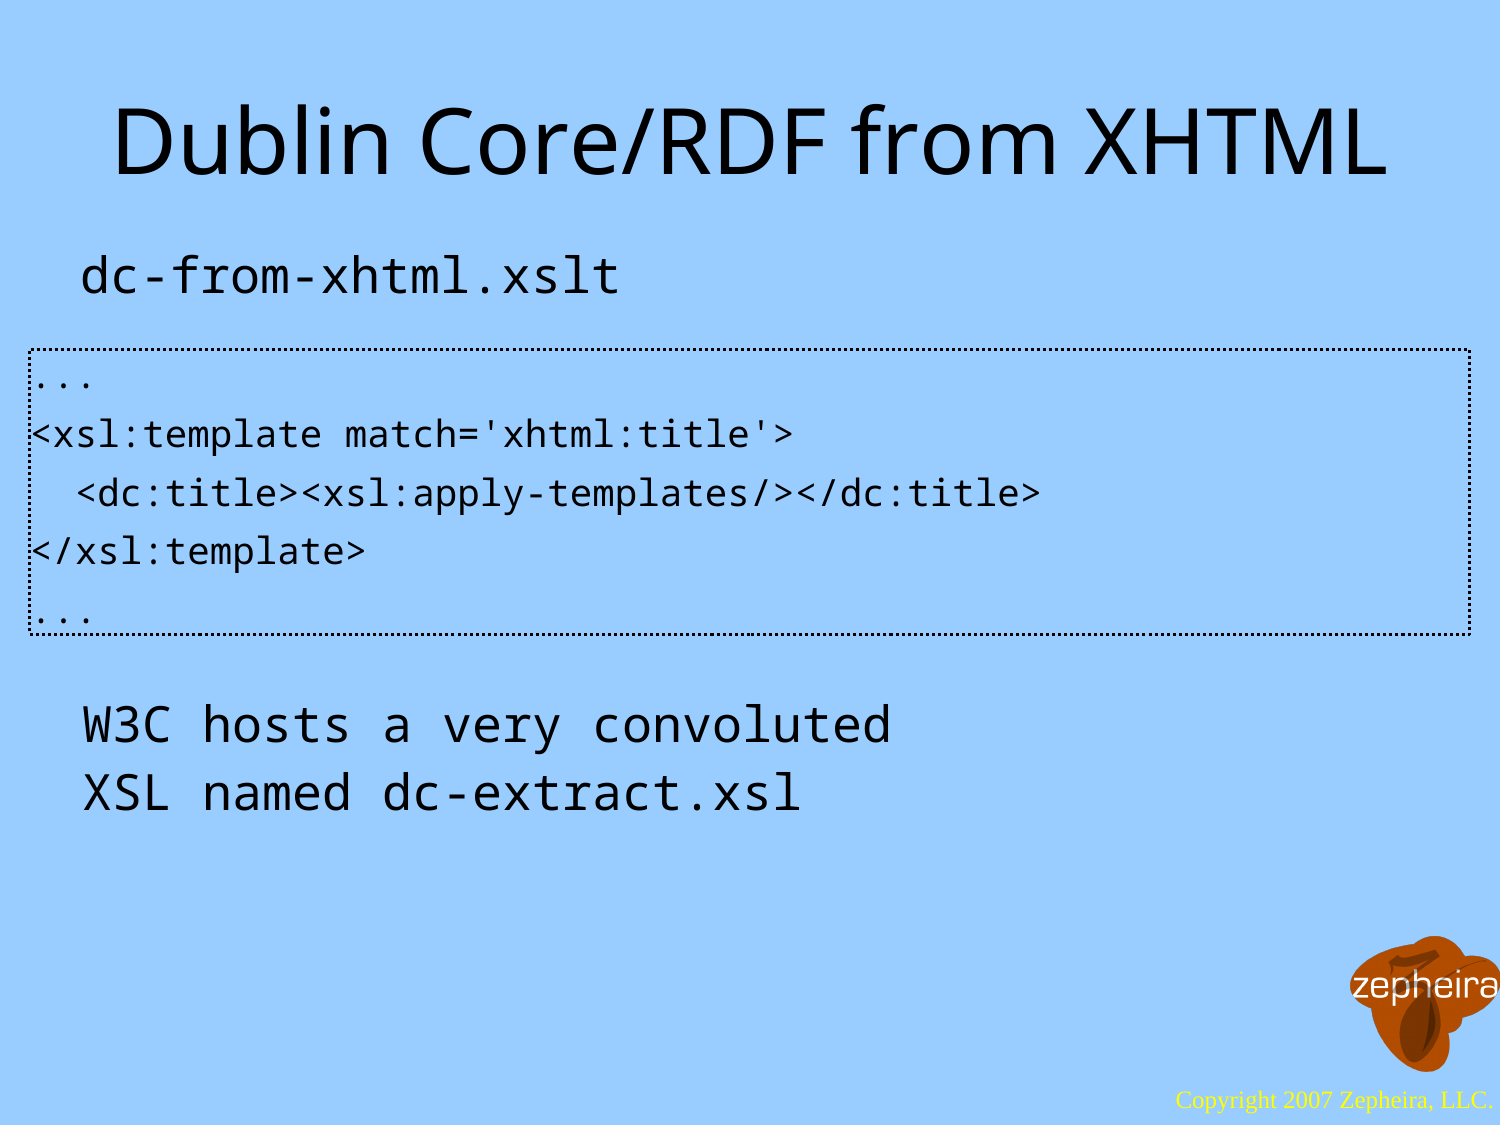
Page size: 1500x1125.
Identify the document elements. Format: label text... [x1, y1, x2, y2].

title Dublin Core/RDF from XHTML [75, 45, 1426, 233]
picture [1350, 936, 1500, 1072]
list W3C hosts a very convoluted XSL named dc-extract.xsl [82, 688, 927, 801]
list ... <xsl:template match='xhtml:title'> <dc:title><xsl:apply-templates/></dc:title> </xsl:template> ... [29, 349, 1470, 620]
list dc-from-xhtml.xslt [80, 239, 926, 296]
